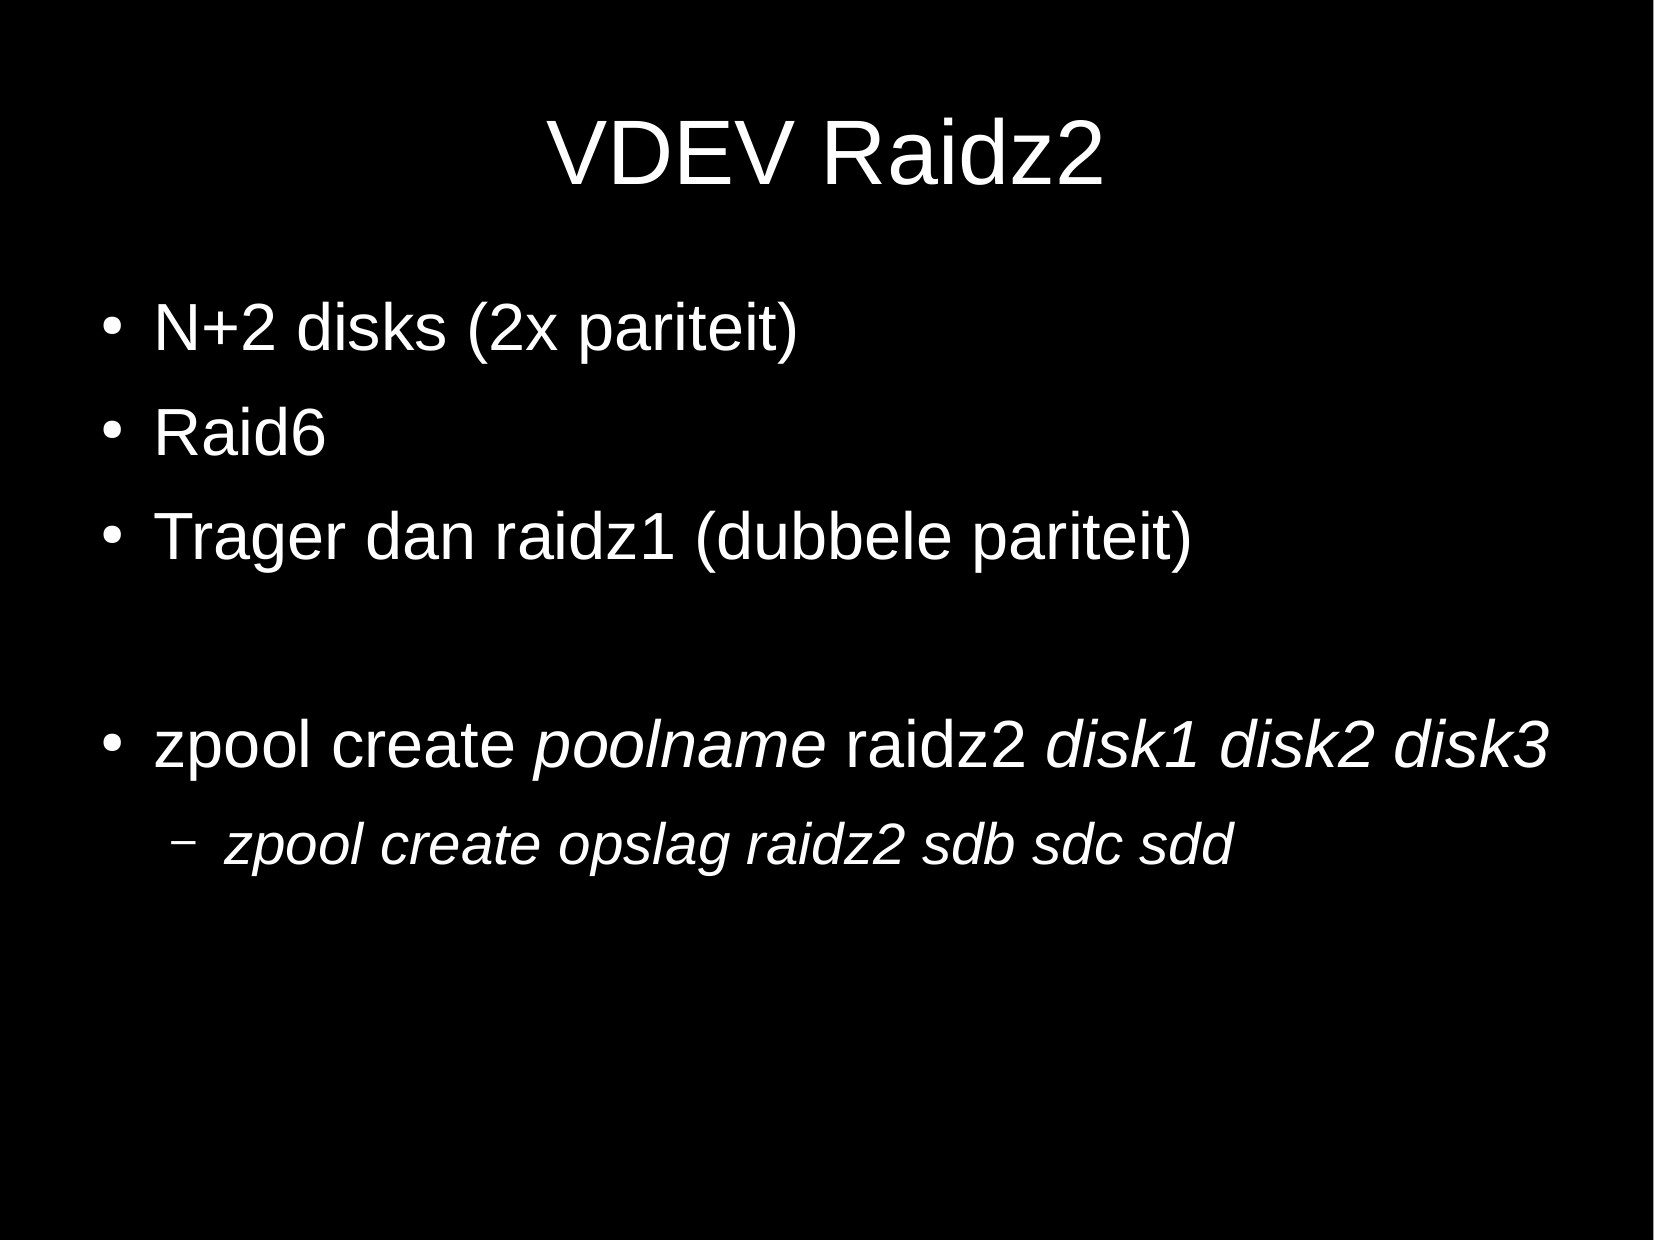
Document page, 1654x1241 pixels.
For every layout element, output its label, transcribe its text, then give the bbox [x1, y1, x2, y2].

title VDEV Raidz2 [82, 49, 1571, 257]
list N+2 disks (2x pariteit) Raid6 Trager dan raidz1 (dubbele pariteit) zpool create poolname raidz2 disk1 disk2 disk3 zpool create opslag raidz2 sdb sdc sdd [82, 290, 1571, 1010]
